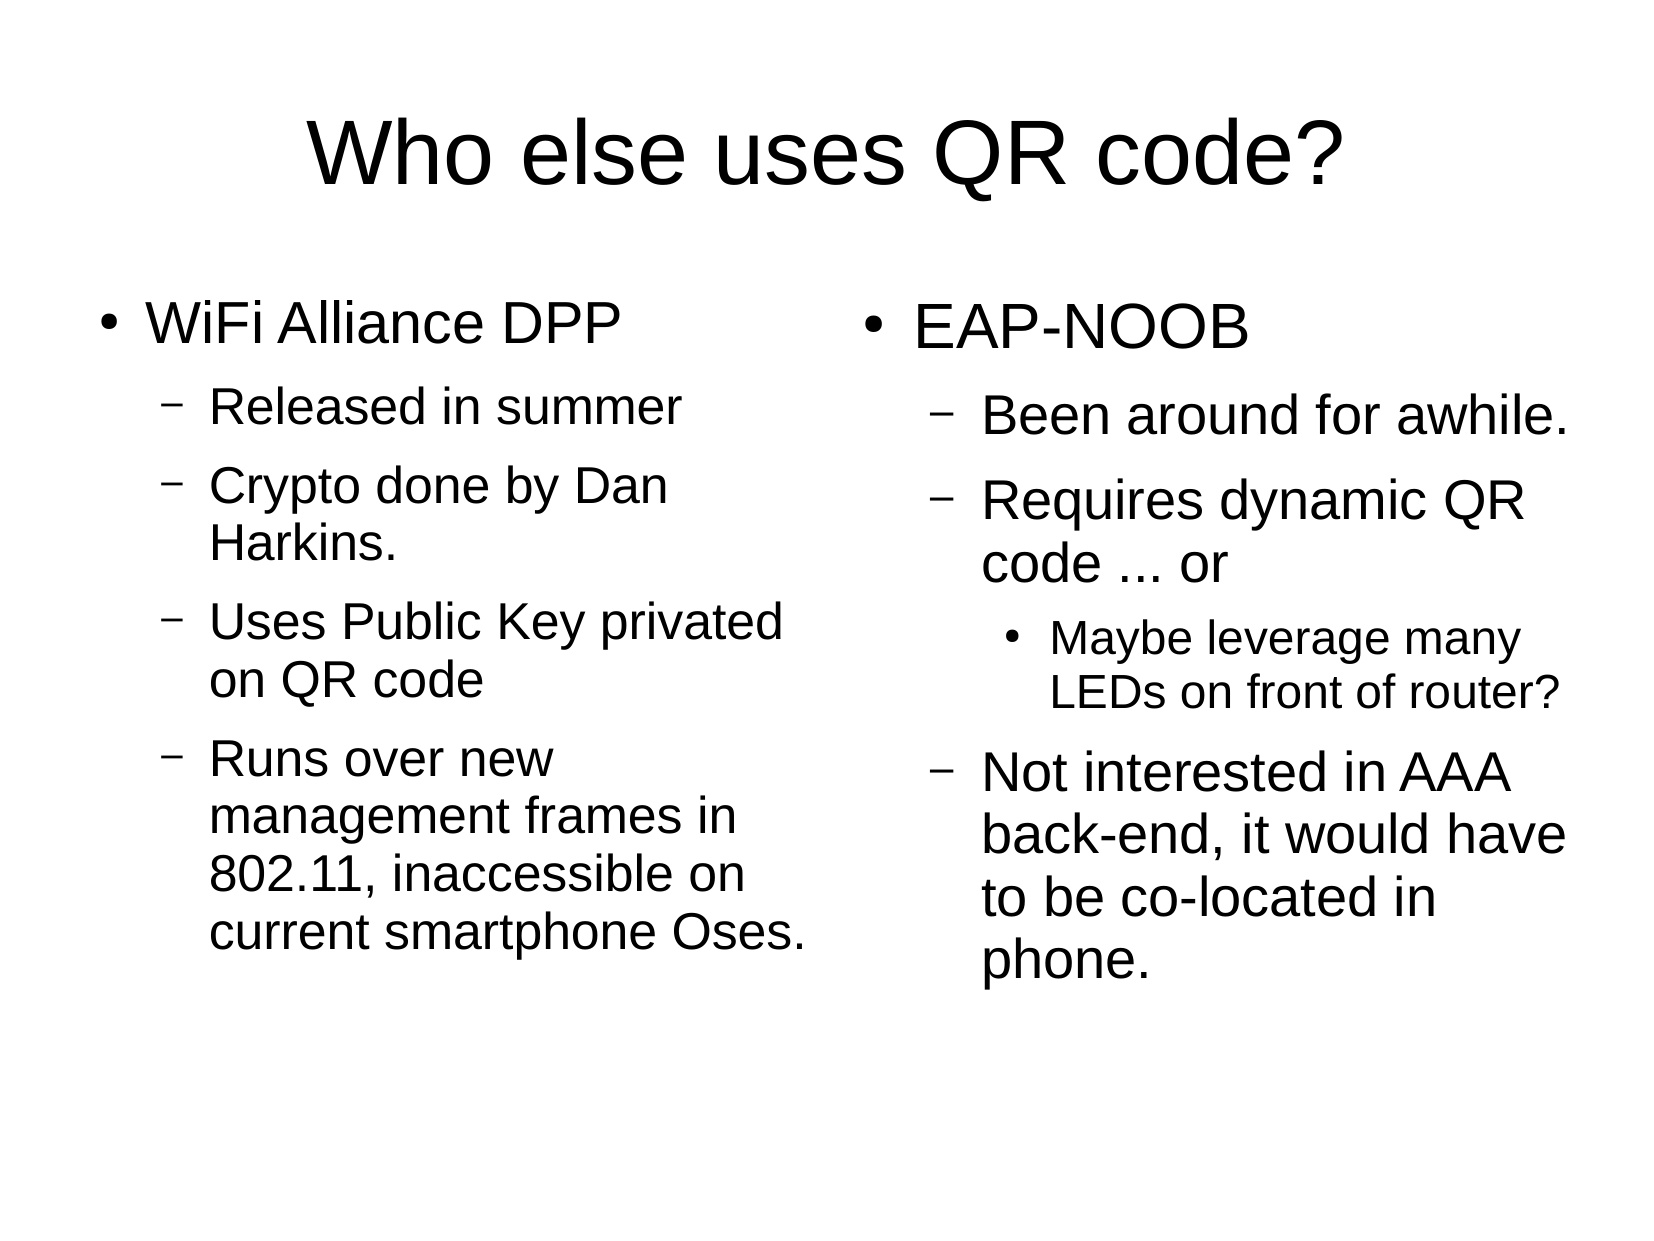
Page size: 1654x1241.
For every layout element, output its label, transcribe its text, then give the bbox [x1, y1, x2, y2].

list WiFi Alliance DPP Released in summer Crypto done by Dan Harkins. Uses Public Key privated on QR code Runs over new management frames in 802.11, inaccessible on current smartphone Oses. [82, 290, 809, 1010]
list EAP-NOOB Been around for awhile. Requires dynamic QR code ... or Maybe leverage many LEDs on front of router? Not interested in AAA back-end, it would have to be co-located in phone. [845, 290, 1572, 1010]
title Who else uses QR code? [82, 49, 1571, 257]
